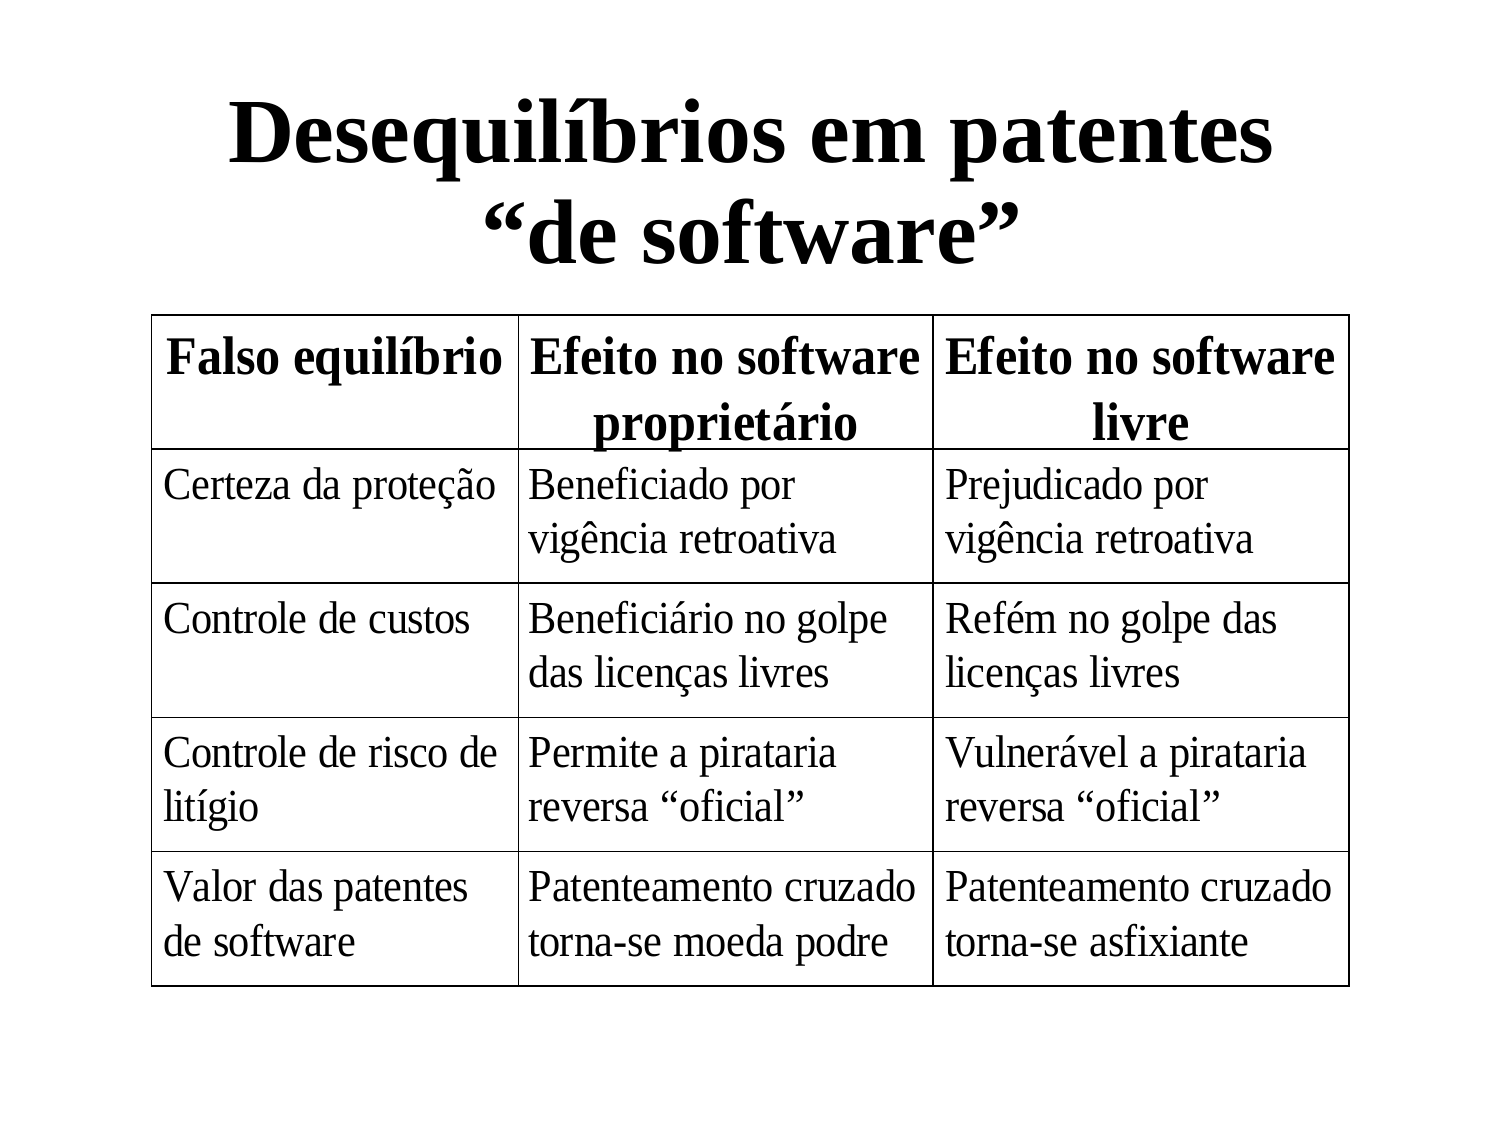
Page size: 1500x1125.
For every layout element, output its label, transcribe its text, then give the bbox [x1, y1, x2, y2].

title Desequilíbrios em patentes “de software” [175, 69, 1329, 296]
chart [147, 314, 1375, 1018]
